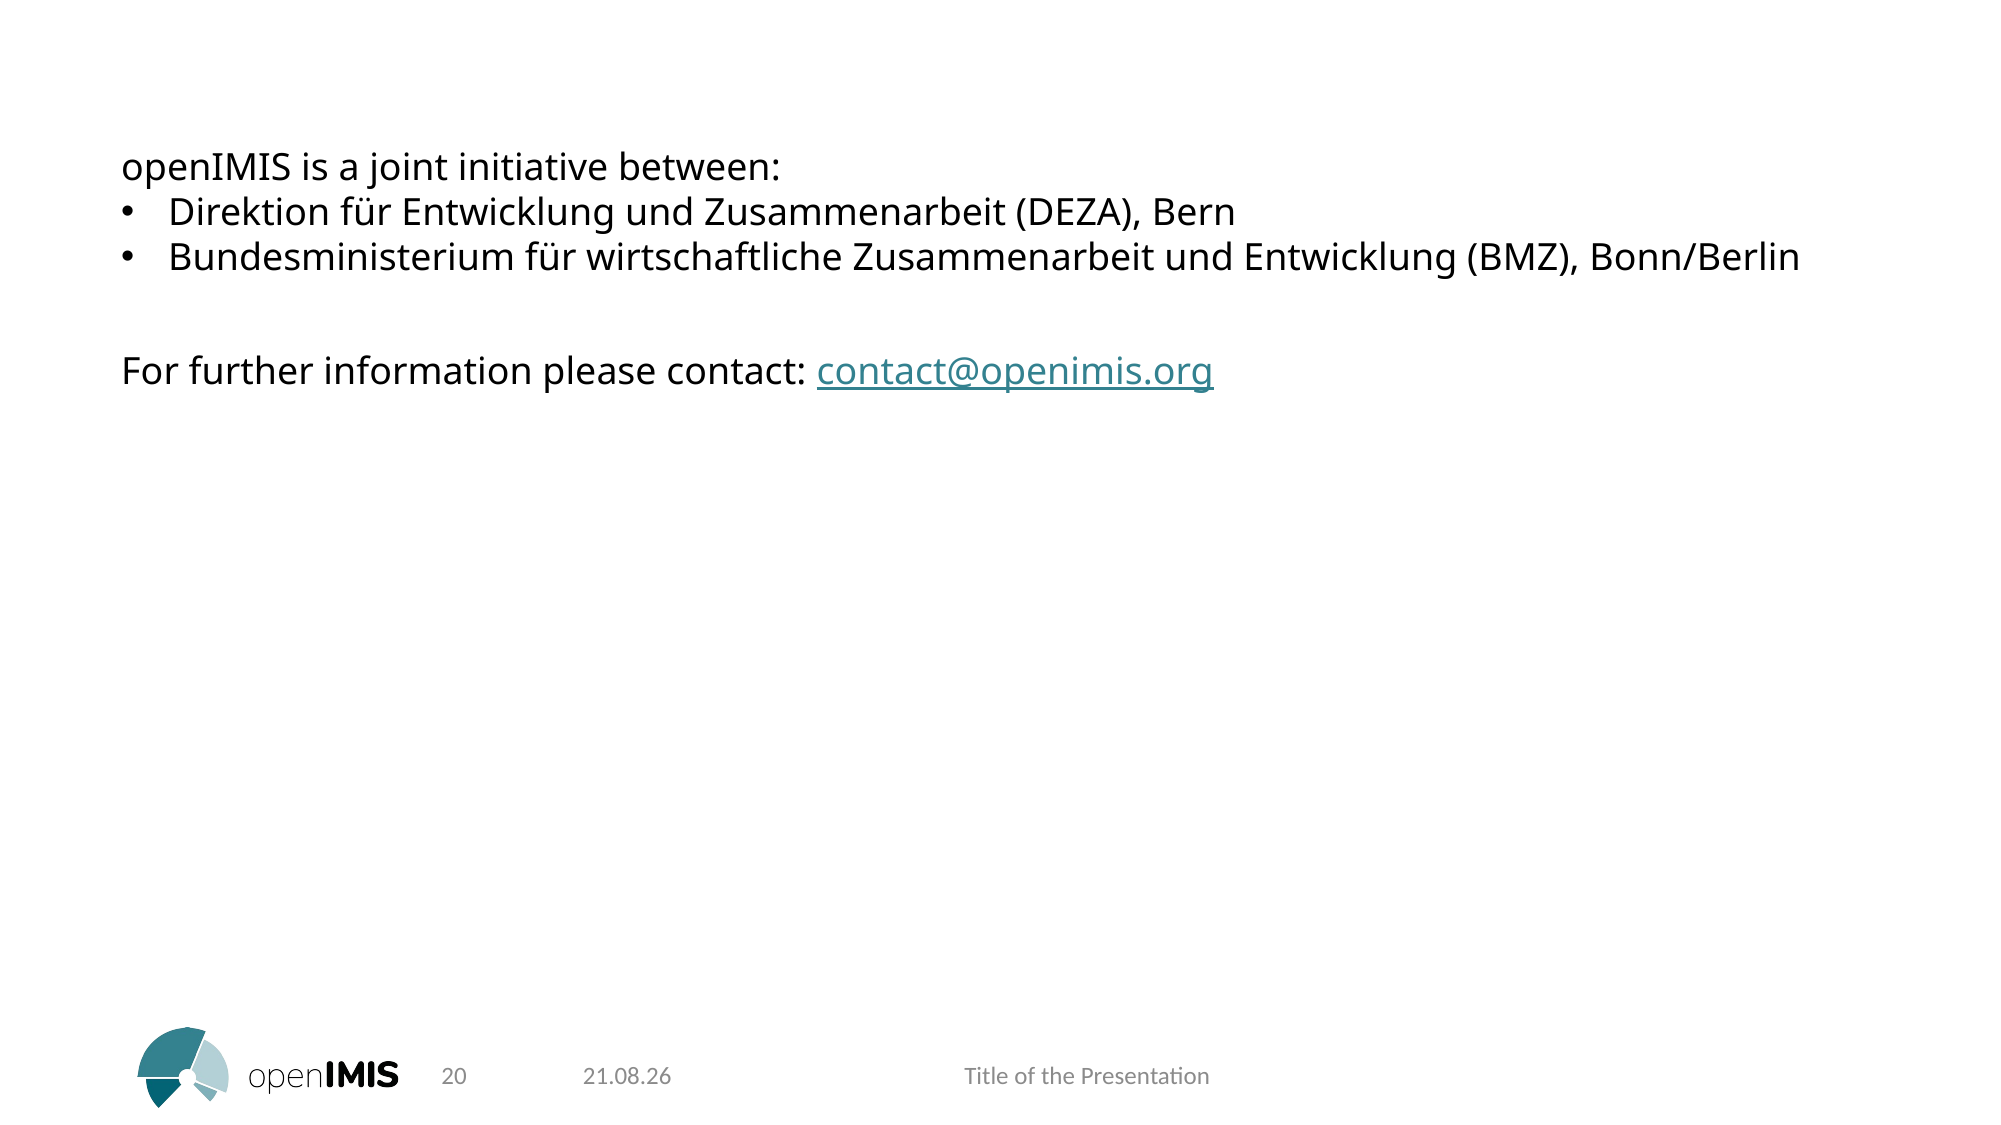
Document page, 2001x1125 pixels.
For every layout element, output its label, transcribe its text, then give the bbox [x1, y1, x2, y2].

slide_number 30.11.21 [567, 1044, 937, 1105]
slide_number <number> [426, 1044, 555, 1105]
footer Title of the Presentation [949, 1044, 1751, 1105]
picture [137, 1027, 437, 1108]
